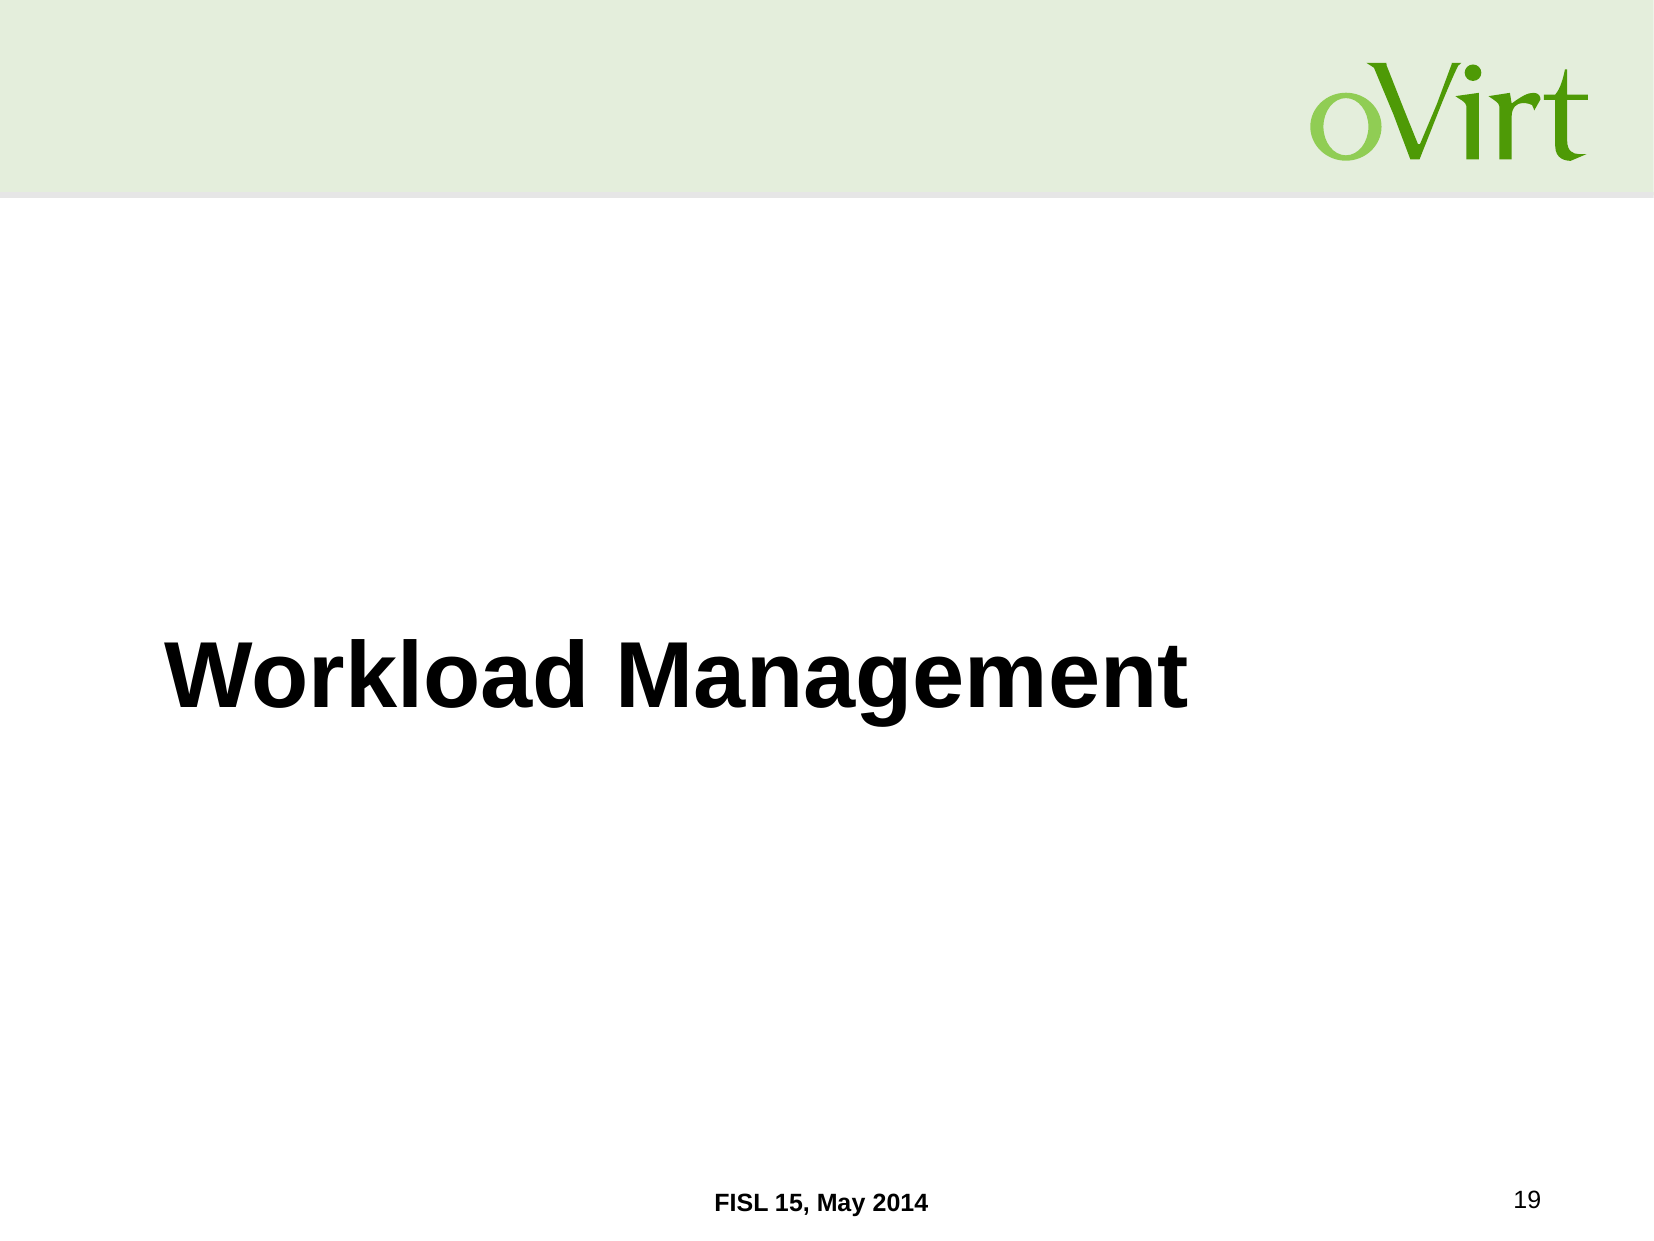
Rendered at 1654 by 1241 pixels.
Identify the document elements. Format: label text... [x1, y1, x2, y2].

text_box Workload Management [150, 615, 1654, 750]
